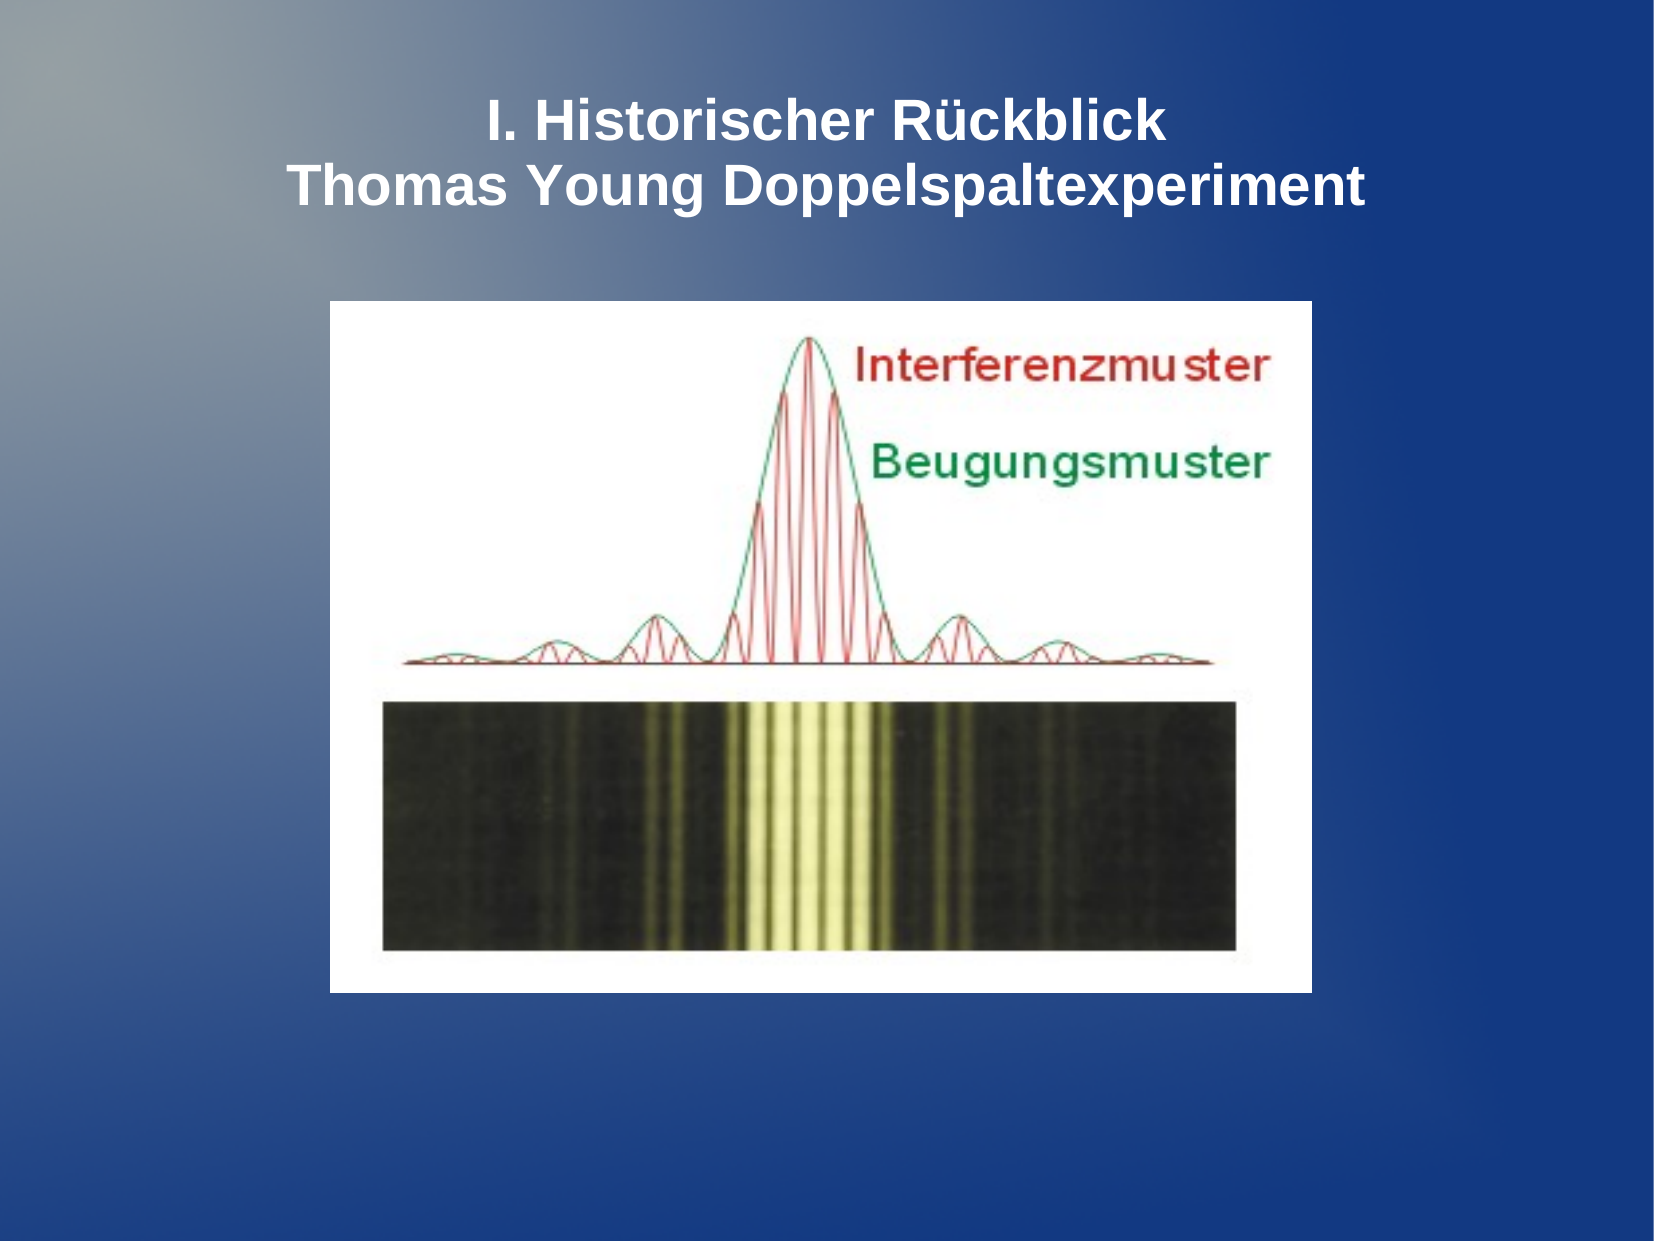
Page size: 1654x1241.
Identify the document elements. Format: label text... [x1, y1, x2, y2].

picture [0, 0, 1654, 1241]
title I. Historischer Rückblick Thomas Young Doppelspaltexperiment [82, 49, 1571, 257]
